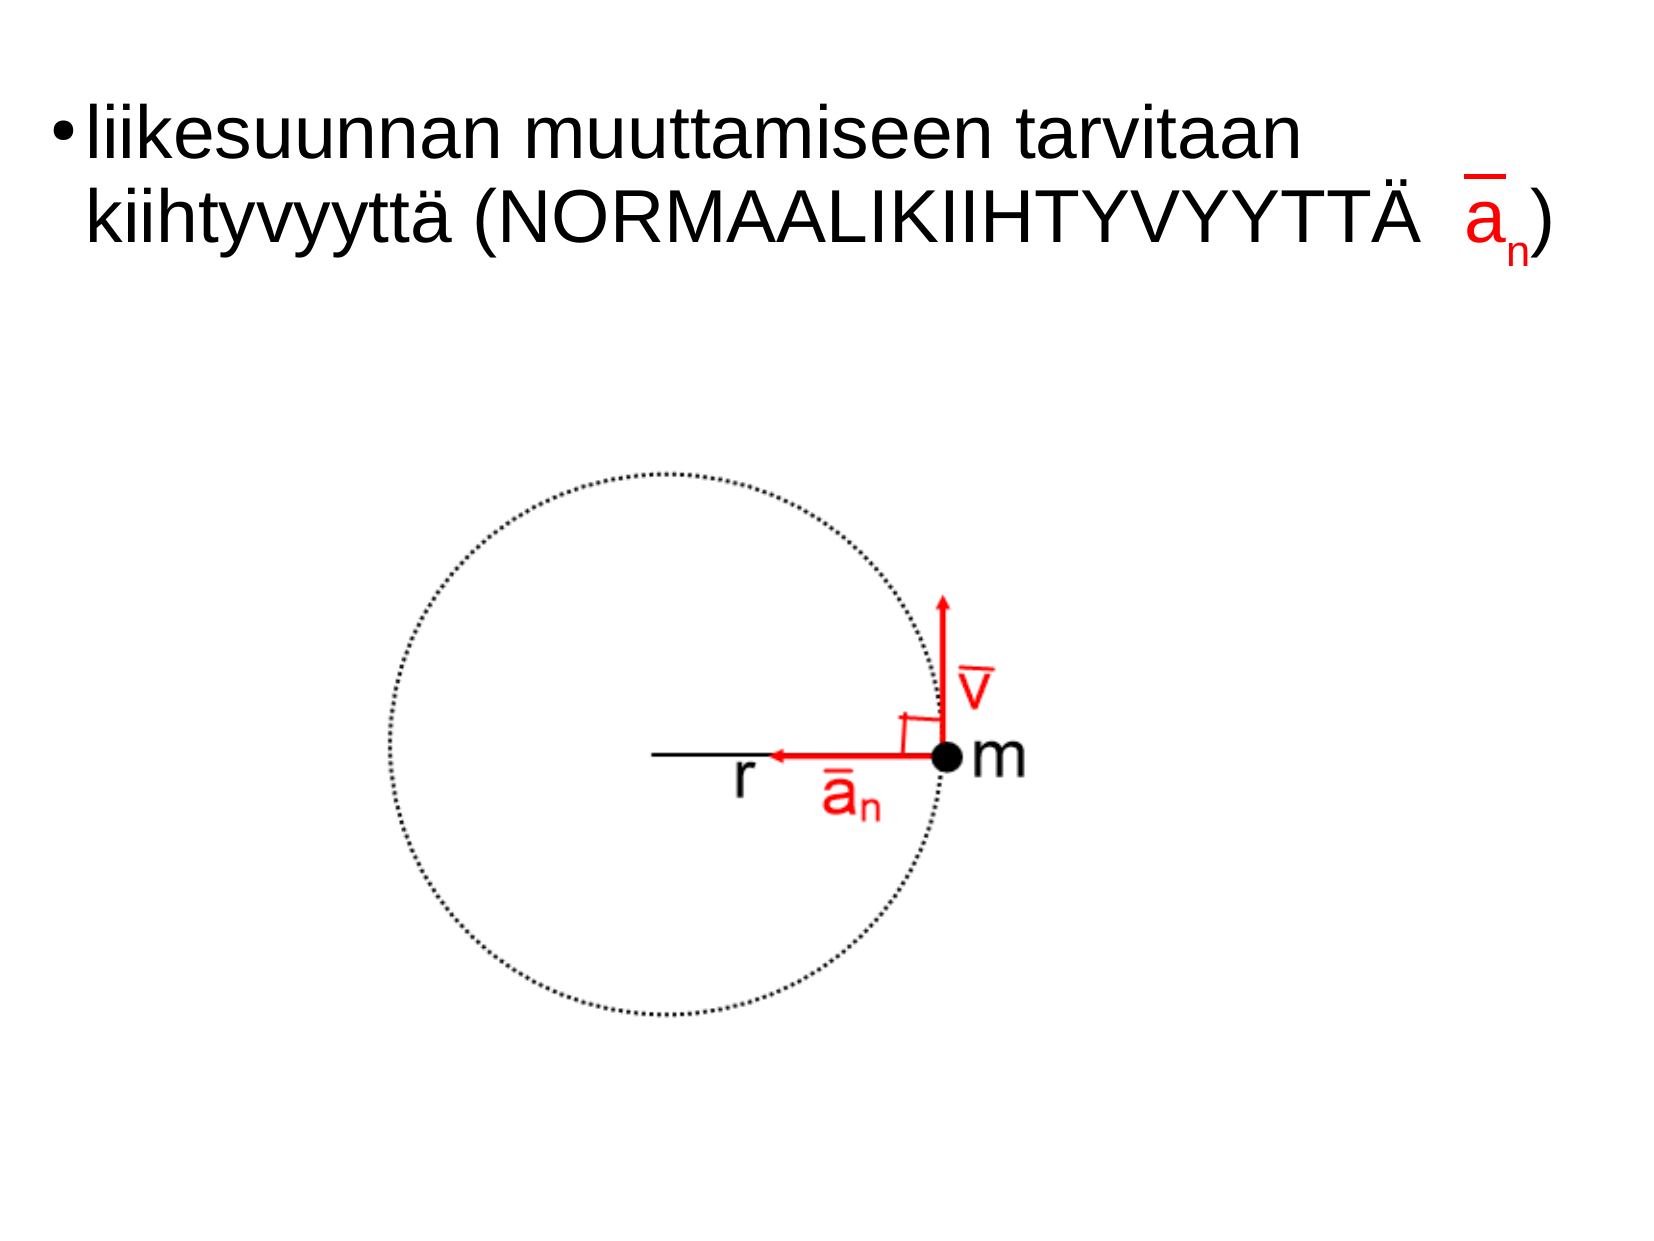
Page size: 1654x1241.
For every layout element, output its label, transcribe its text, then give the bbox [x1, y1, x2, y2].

text_box liikesuunnan muuttamiseen tarvitaan kiihtyvyyttä (NORMAALIKIIHTYVYYTTÄ an) [35, 82, 1619, 368]
picture [337, 404, 1084, 1079]
